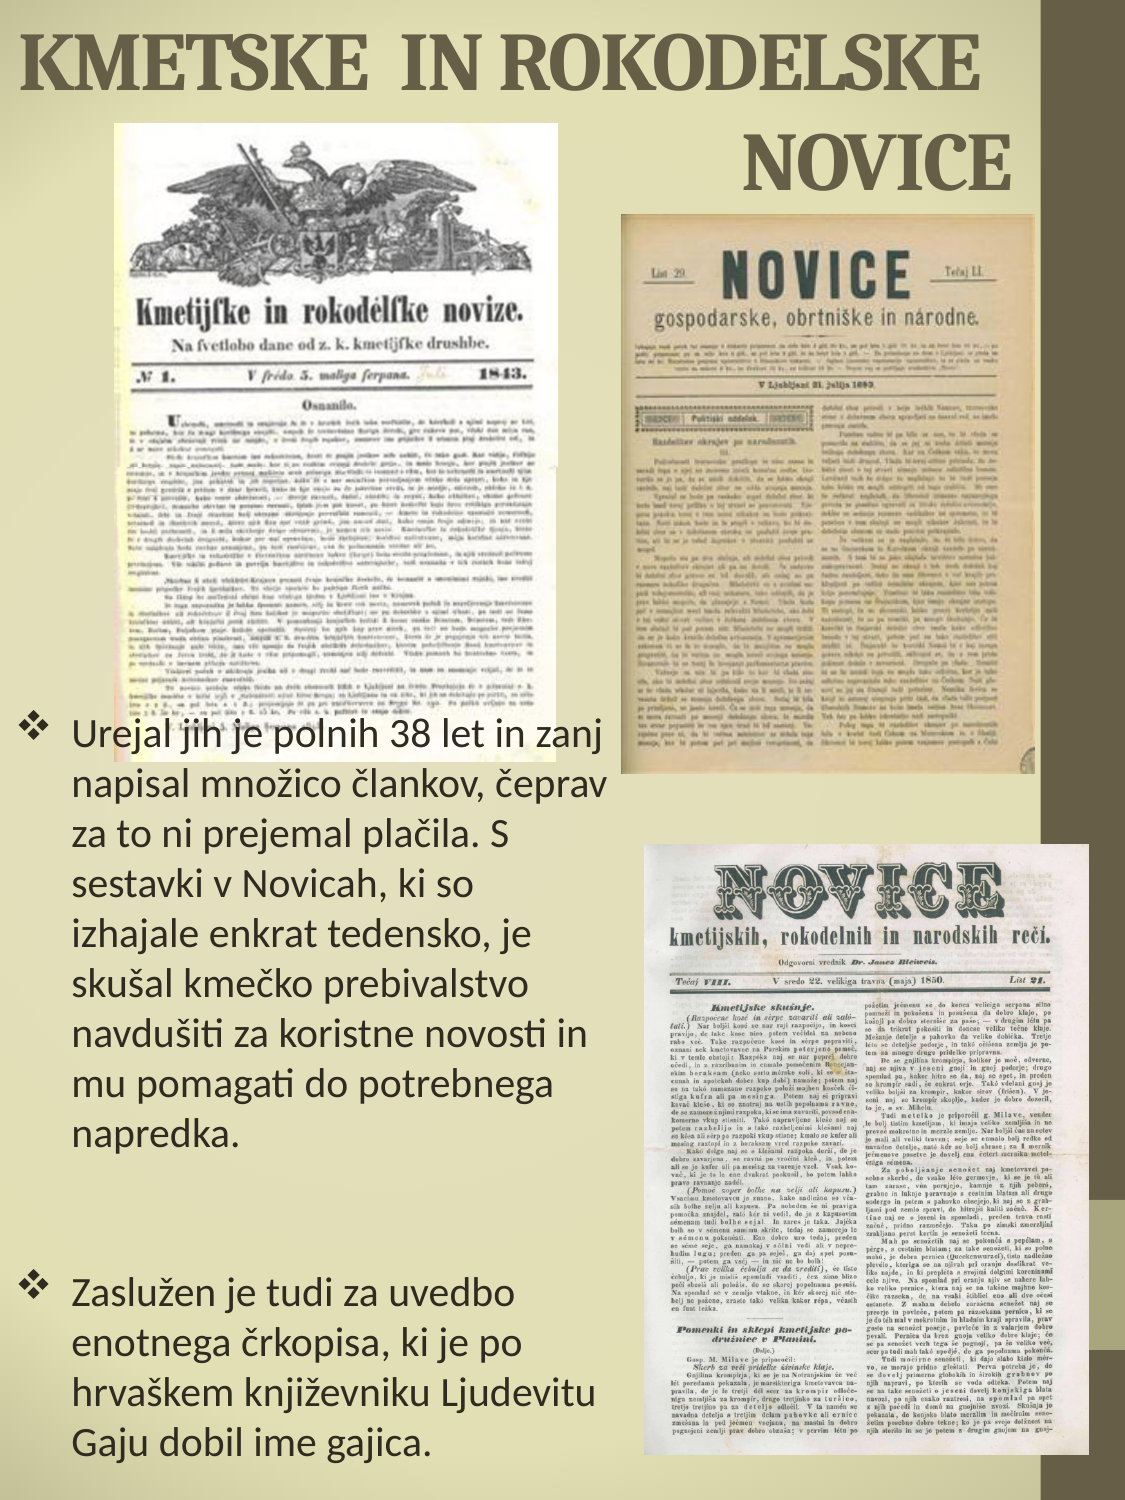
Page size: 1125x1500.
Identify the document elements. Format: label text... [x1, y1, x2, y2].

picture [416, 721, 425, 726]
title Kmetske in rokodelske novice [0, 0, 1029, 268]
picture [0, 0, 1089, 1500]
list Urejal jih je polnih 38 let in zanj napisal množico člankov, čeprav za to ni prejemal plačila. S sestavki v Novicah, ki so izhajale enkrat tedensko, je skušal kmečko prebivalstvo navdušiti za koristne novosti in mu pomagati do potrebnega napredka. Zaslužen je tudi za uvedbo enotnega črkopisa, ki je po hrvaškem književniku Ljudevitu Gaju dobil ime gajica. [0, 726, 626, 1473]
